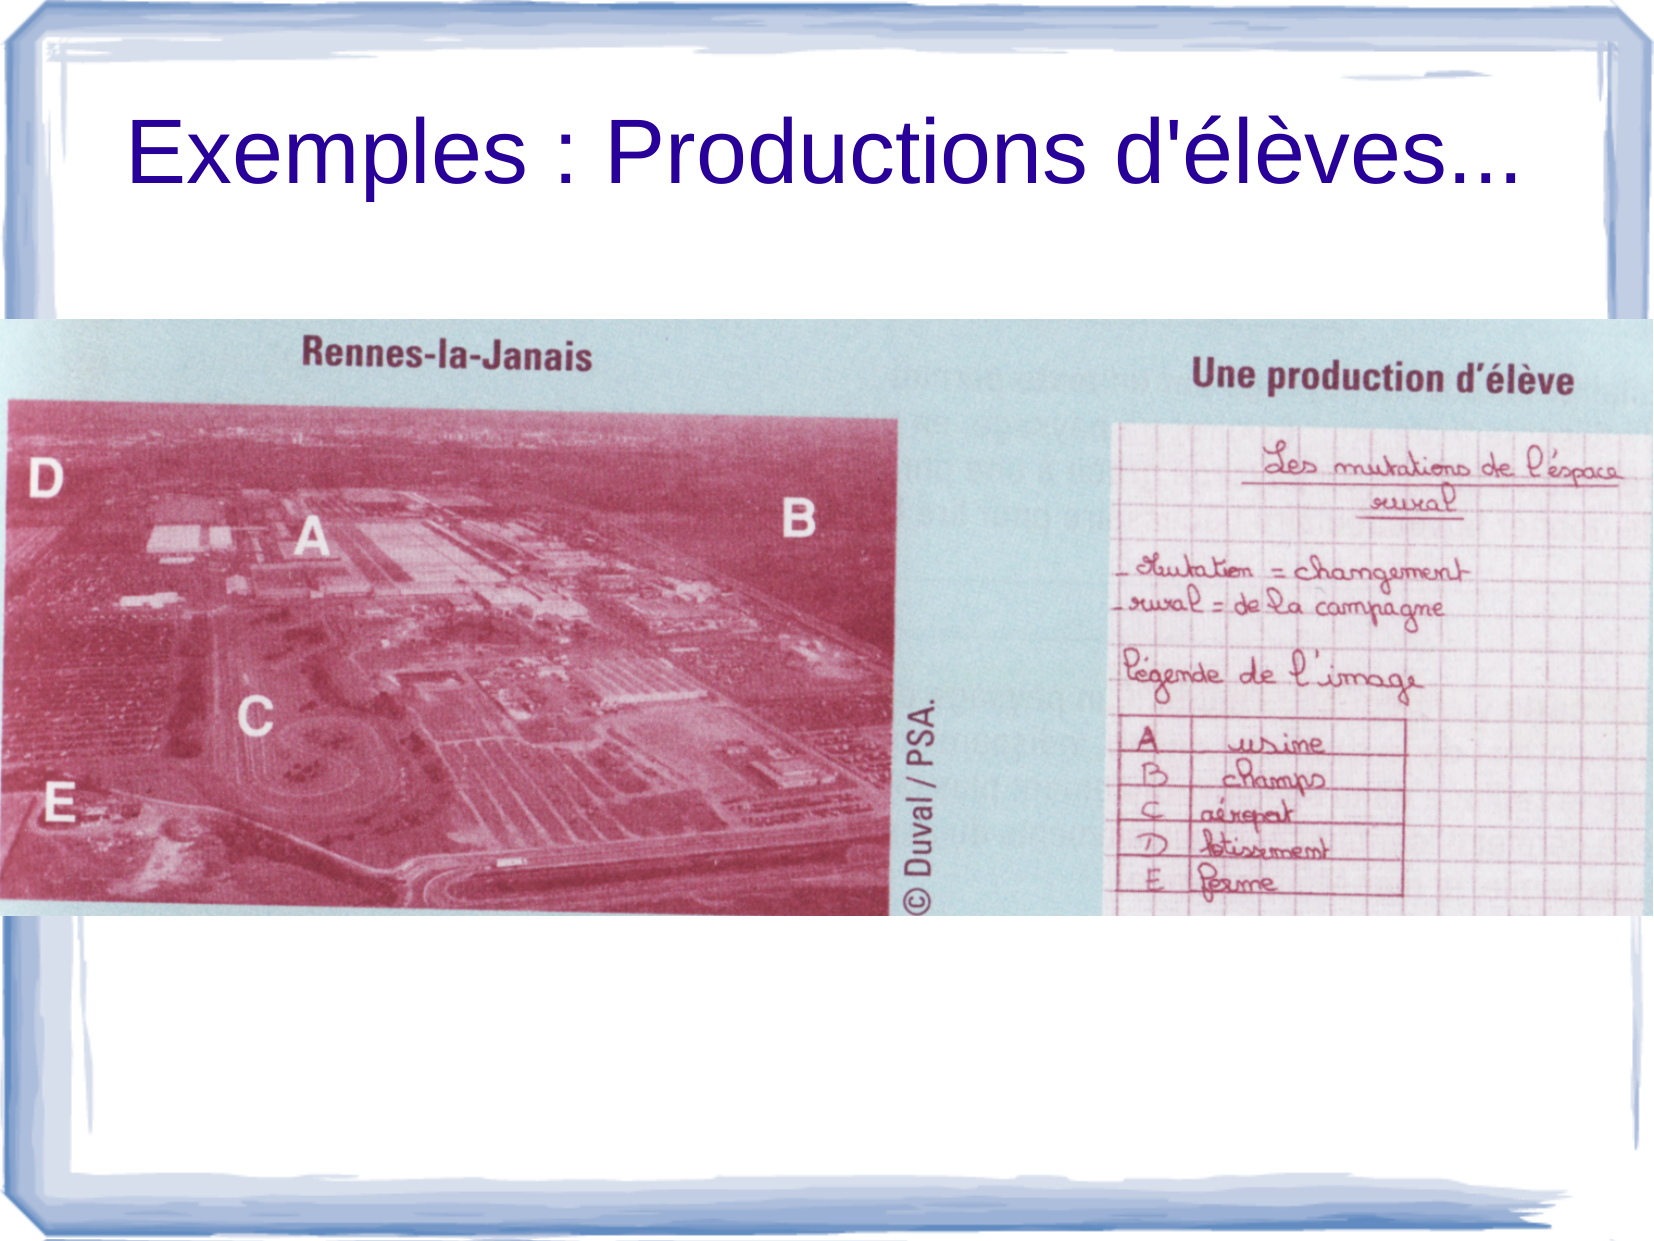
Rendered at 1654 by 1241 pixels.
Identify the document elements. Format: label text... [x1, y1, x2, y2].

title Exemples : Productions d'élèves... [82, 49, 1570, 256]
picture [0, 0, 1654, 1241]
